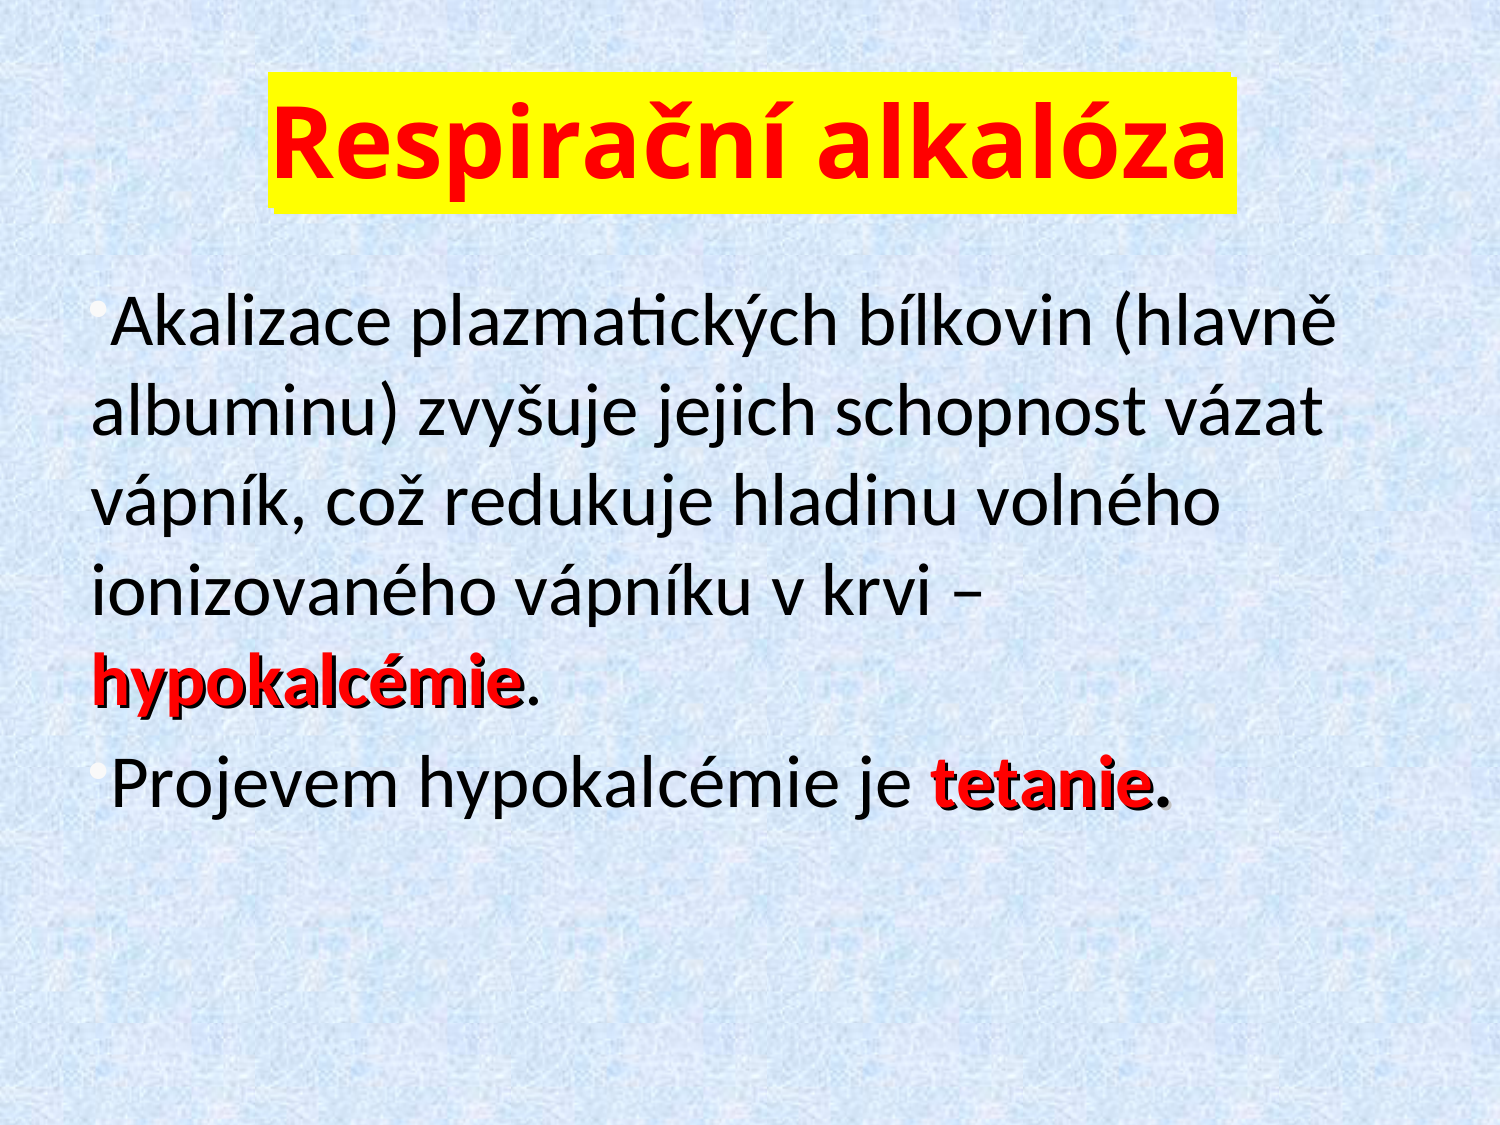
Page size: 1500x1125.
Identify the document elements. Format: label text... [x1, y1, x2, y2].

list Akalizace plazmatických bílkovin (hlavně albuminu) zvyšuje jejich schopnost vázat vápník, což redukuje hladinu volného ionizovaného vápníku v krvi –hypokalcémie. Projevem hypokalcémie je tetanie. [75, 262, 1426, 836]
title Respirační alkalóza [75, 70, 1426, 208]
